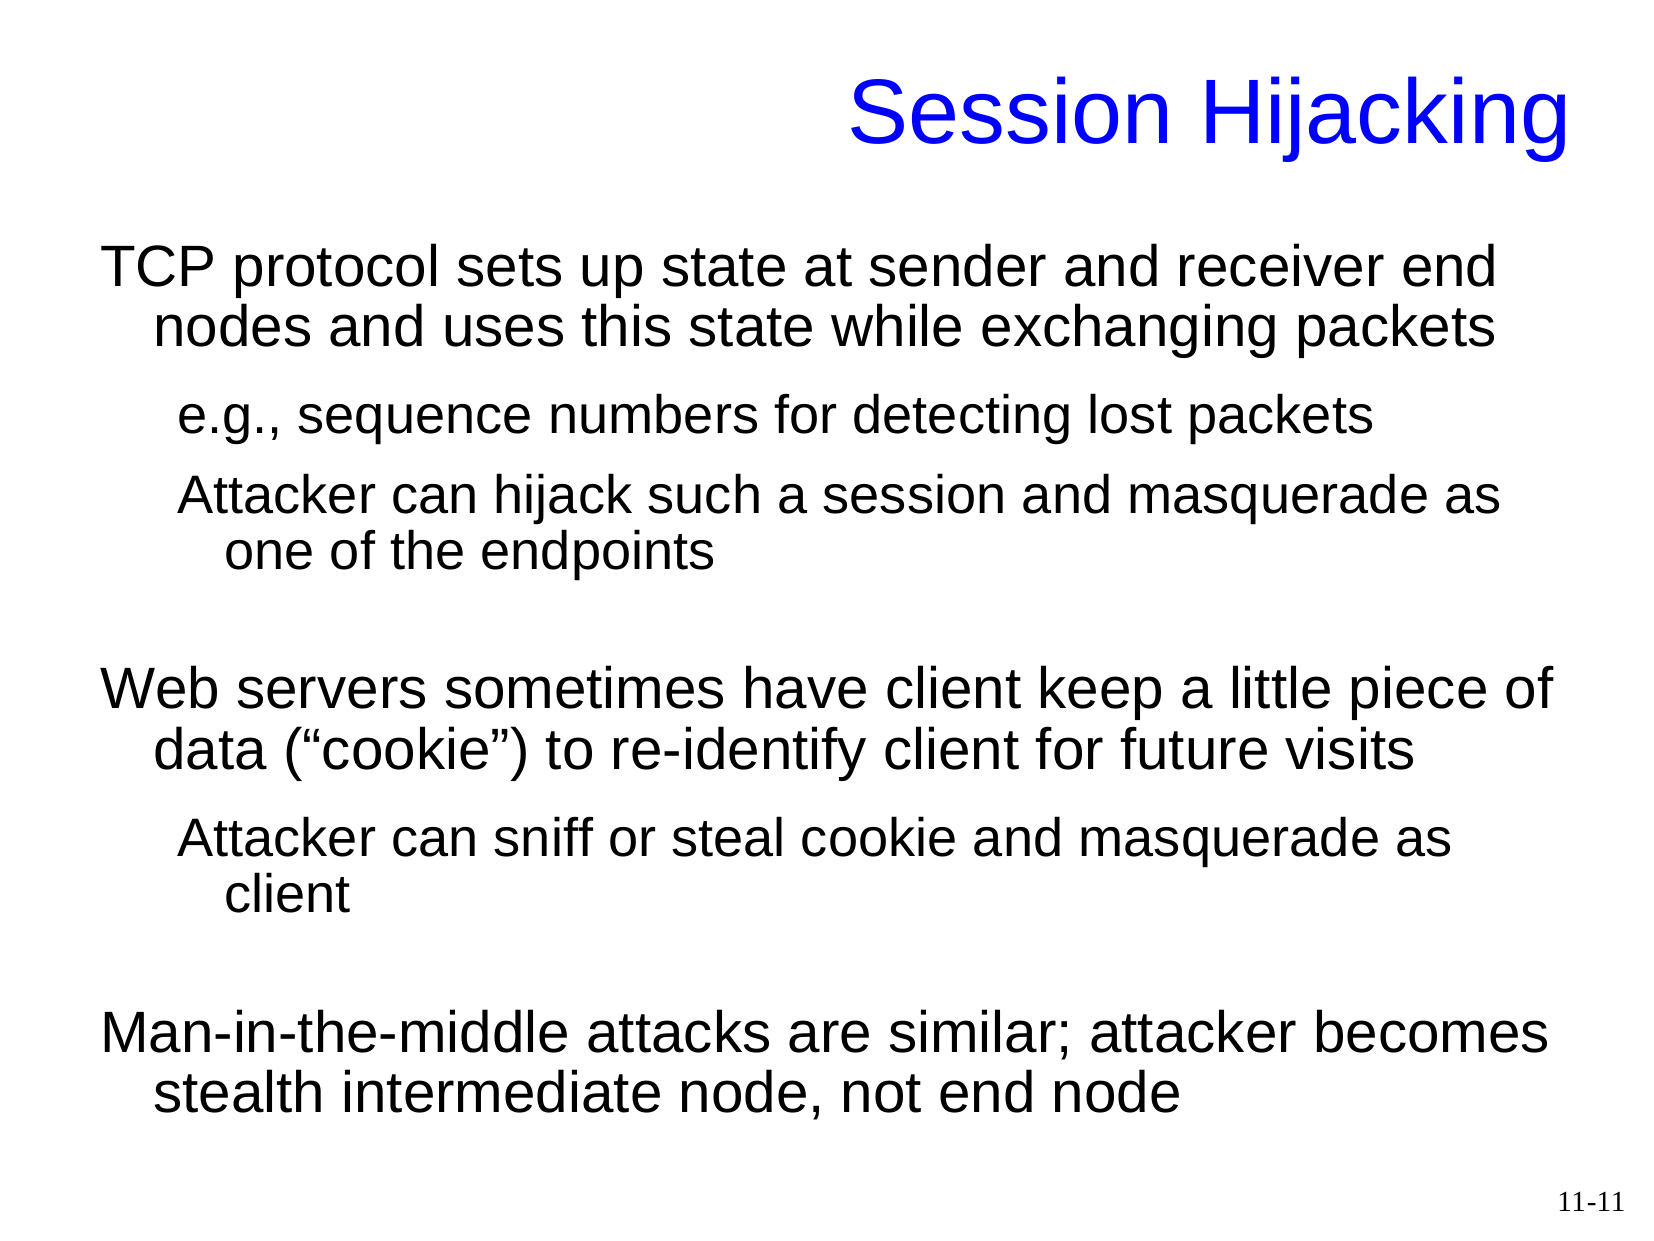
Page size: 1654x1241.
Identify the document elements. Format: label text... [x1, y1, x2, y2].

list TCP protocol sets up state at sender and receiver end nodes and uses this state while exchanging packets e.g., sequence numbers for detecting lost packets Attacker can hijack such a session and masquerade as one of the endpoints Web servers sometimes have client keep a little piece of data (“cookie”) to re-identify client for future visits Attacker can sniff or steal cookie and masquerade as client Man-in-the-middle attacks are similar; attacker becomes stealth intermediate node, not end node [82, 237, 1571, 1170]
title Session Hijacking [84, 11, 1573, 218]
